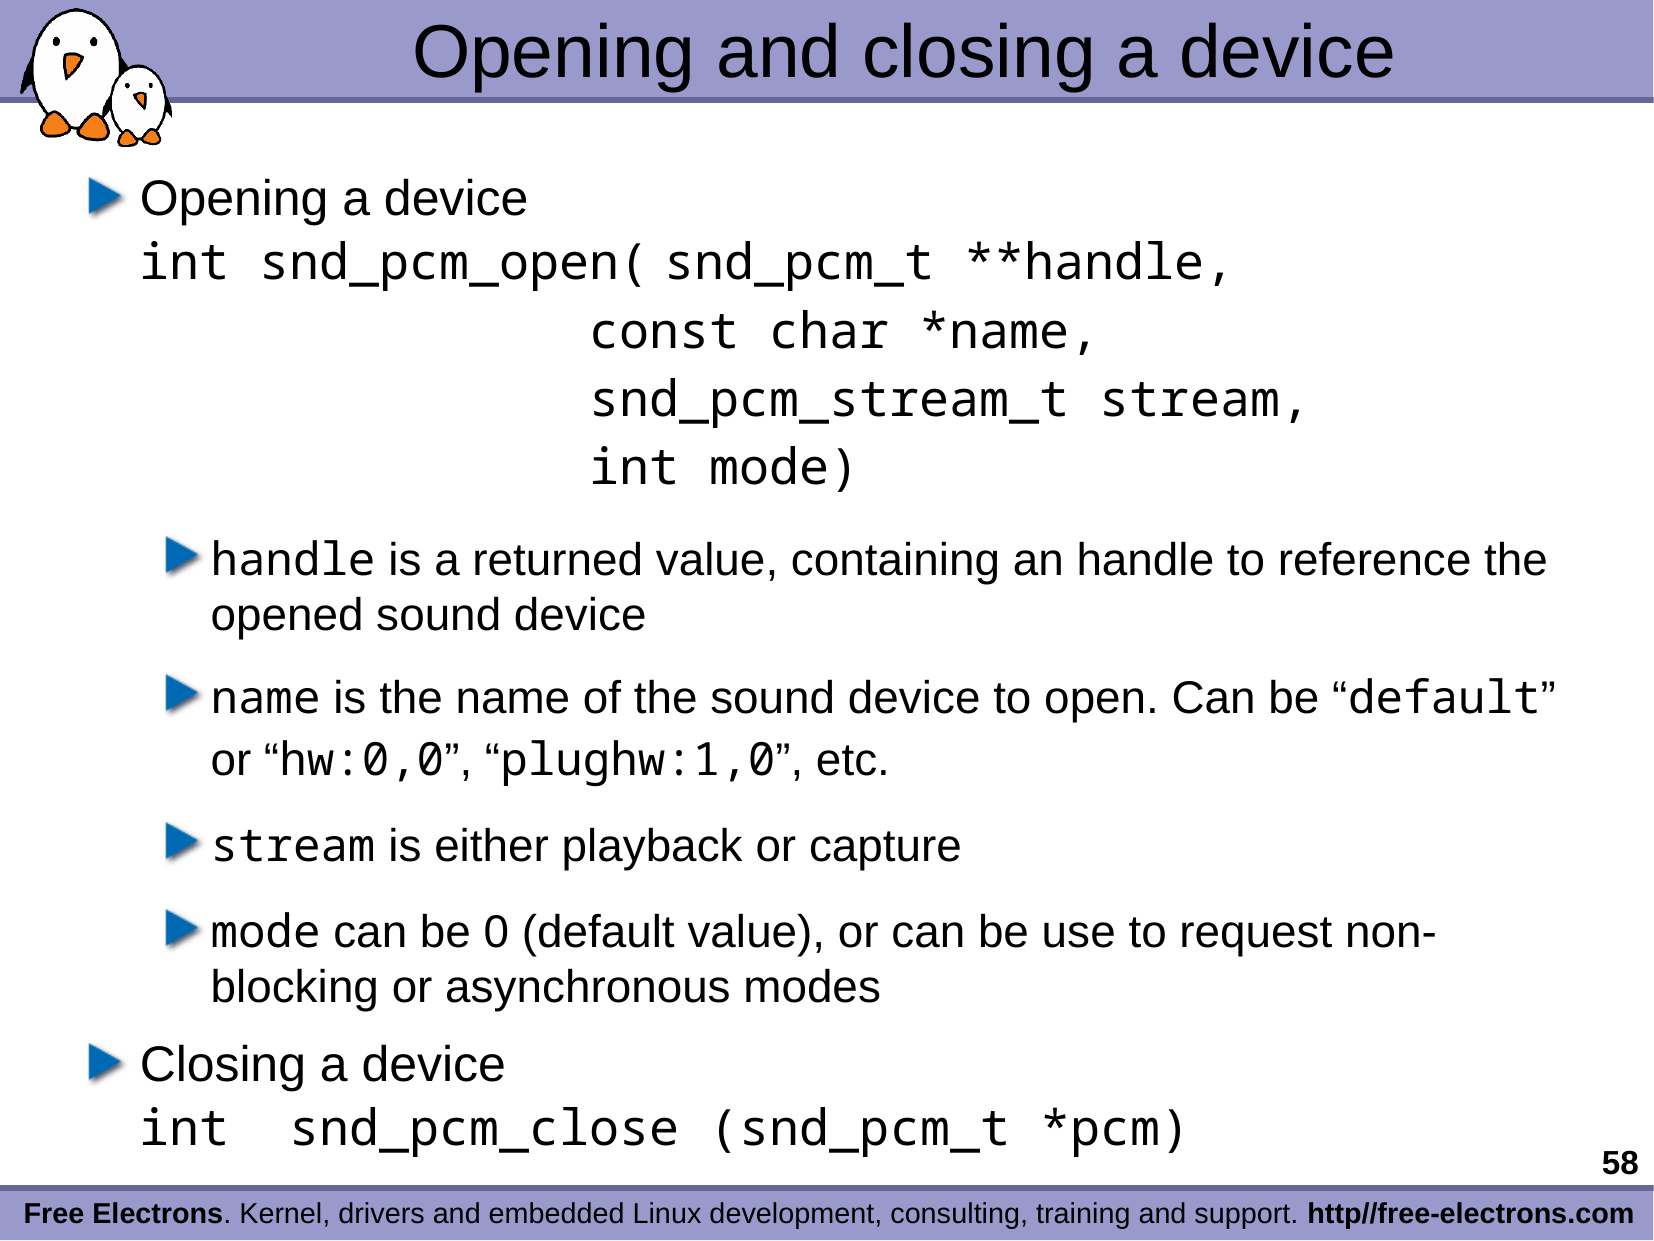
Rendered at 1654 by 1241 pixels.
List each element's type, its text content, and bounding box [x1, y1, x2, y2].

picture [20, 8, 172, 147]
title Opening and closing a device [178, 4, 1631, 98]
list Opening a device int snd_pcm_open( snd_pcm_t **handle, const char *name, snd_pcm_stream_t stream, int mode) handle is a returned value, containing an handle to reference the opened sound device name is the name of the sound device to open. Can be “default” or “hw:0,0”, “plughw:1,0”, etc. stream is either playback or capture mode can be 0 (default value), or can be use to request non-blocking or asynchronous modes Closing a device int snd_pcm_close (snd_pcm_t *pcm) [68, 170, 1592, 1108]
